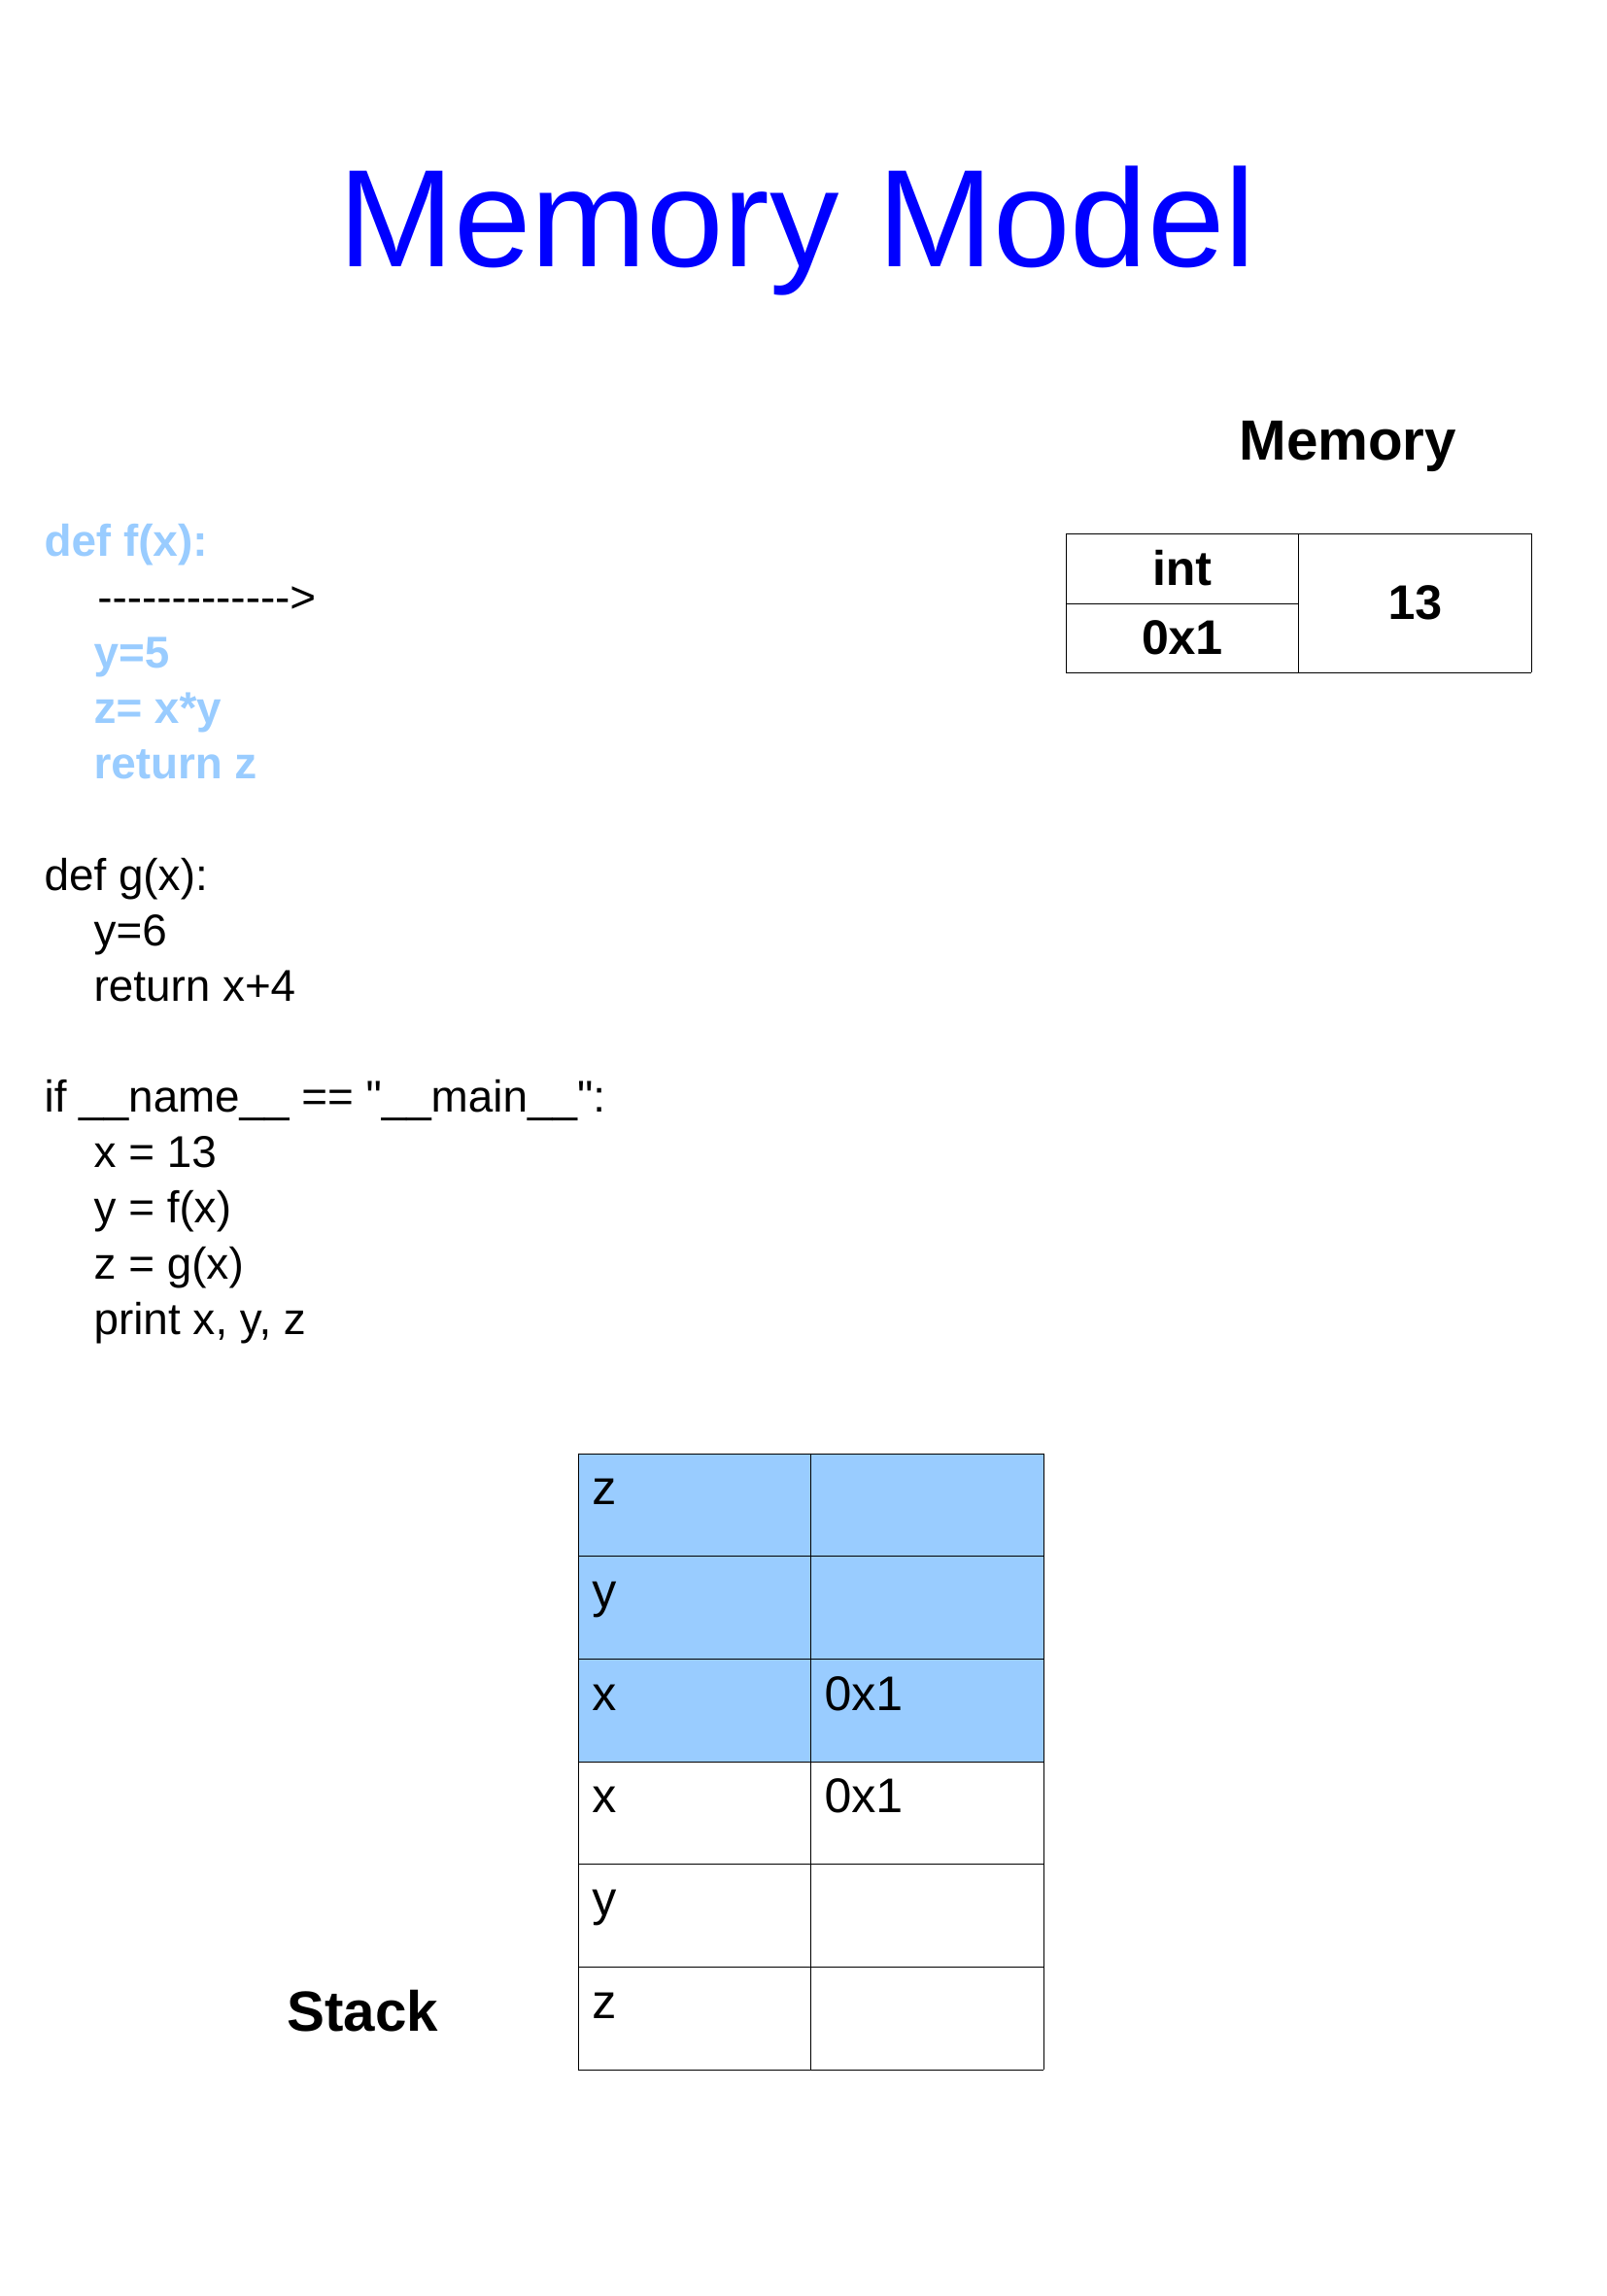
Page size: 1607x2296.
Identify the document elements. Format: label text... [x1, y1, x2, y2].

list def f(x): -------------> y=5 z= x*y return z def g(x): y=6 return x+4 if __name__ == "__main__": x = 13 y = f(x) z = g(x) print x, y, z [28, 516, 632, 1345]
table_cell 0x1 [811, 1763, 1043, 1864]
table_cell [811, 1865, 1043, 1967]
table_cell y [579, 1557, 810, 1659]
table_cell z [579, 1968, 810, 2070]
table_cell 0x1 [811, 1660, 1043, 1762]
table_cell 0x1 [1067, 604, 1298, 672]
table_header [811, 1455, 1043, 1556]
table_header int [1067, 534, 1298, 603]
table_cell [811, 1557, 1043, 1659]
table_cell x [579, 1763, 810, 1864]
table_header 13 [1299, 534, 1531, 672]
title Memory Model [74, 108, 1521, 328]
table_cell x [579, 1660, 810, 1762]
table_cell y [579, 1865, 810, 1967]
list Memory [1170, 408, 1525, 488]
table_header z [579, 1455, 810, 1556]
list Stack [218, 1979, 488, 2066]
table_cell [811, 1968, 1043, 2070]
